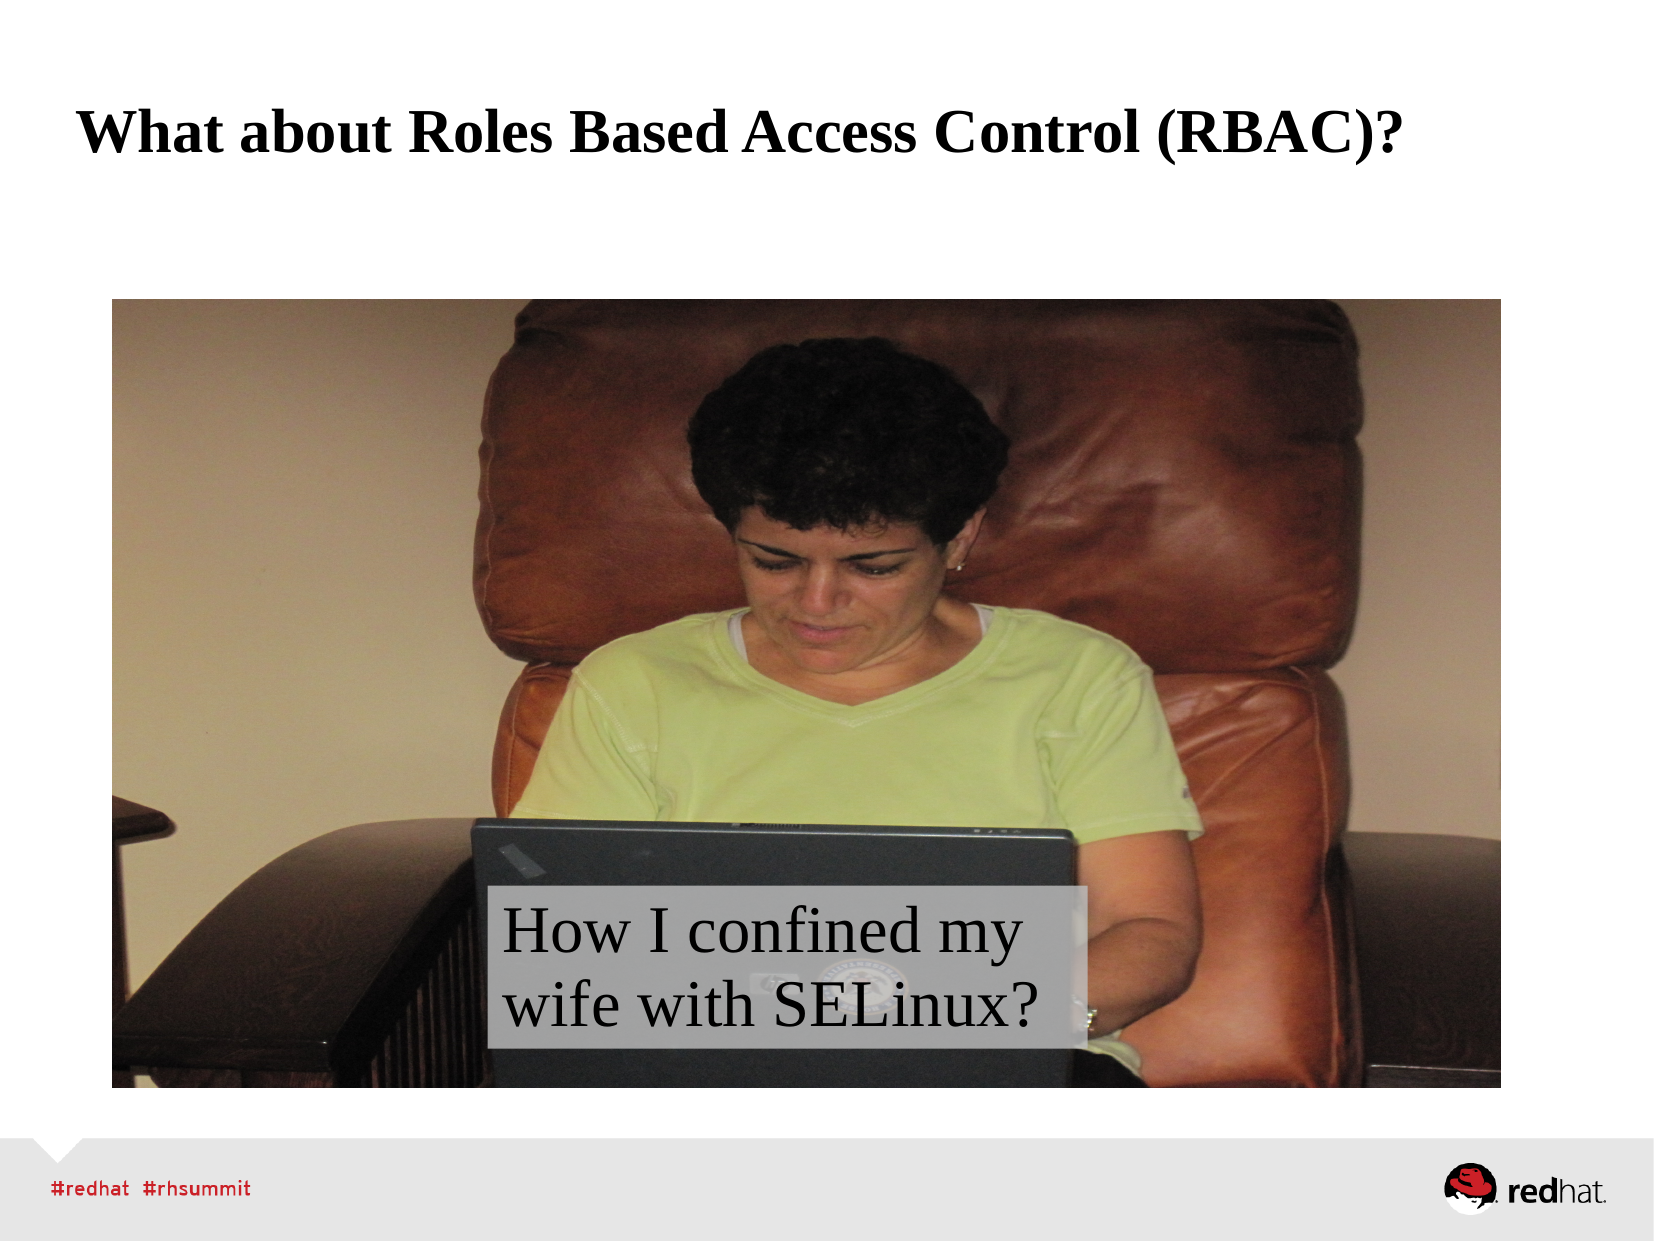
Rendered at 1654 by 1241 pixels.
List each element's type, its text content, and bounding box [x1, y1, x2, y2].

picture [0, 0, 1654, 1241]
title What about Roles Based Access Control (RBAC)? [75, 37, 1564, 226]
text_box How I confined my wife with SELinux? [487, 885, 1088, 1049]
